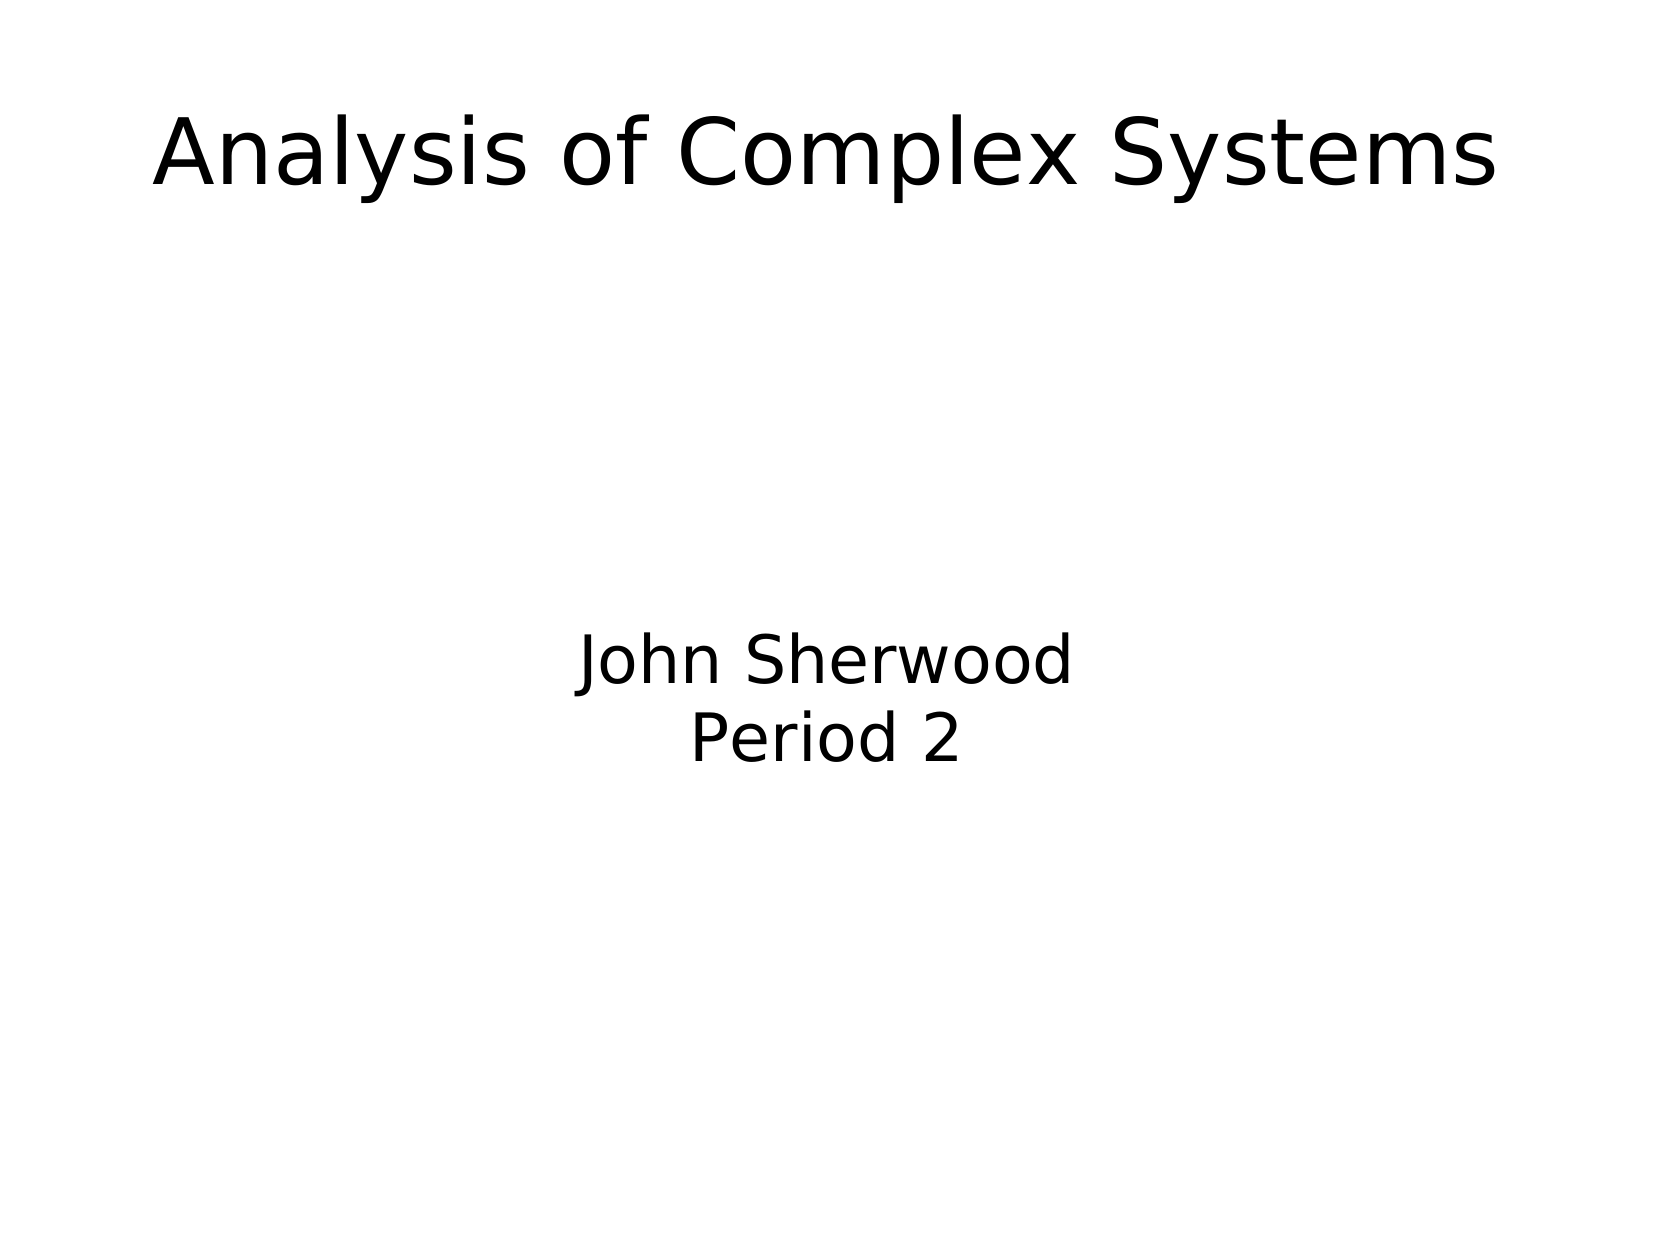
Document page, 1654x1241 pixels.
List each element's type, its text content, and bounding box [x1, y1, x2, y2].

title Analysis of Complex Systems [82, 49, 1571, 257]
subtitle John Sherwood Period 2 [82, 290, 1571, 1109]
